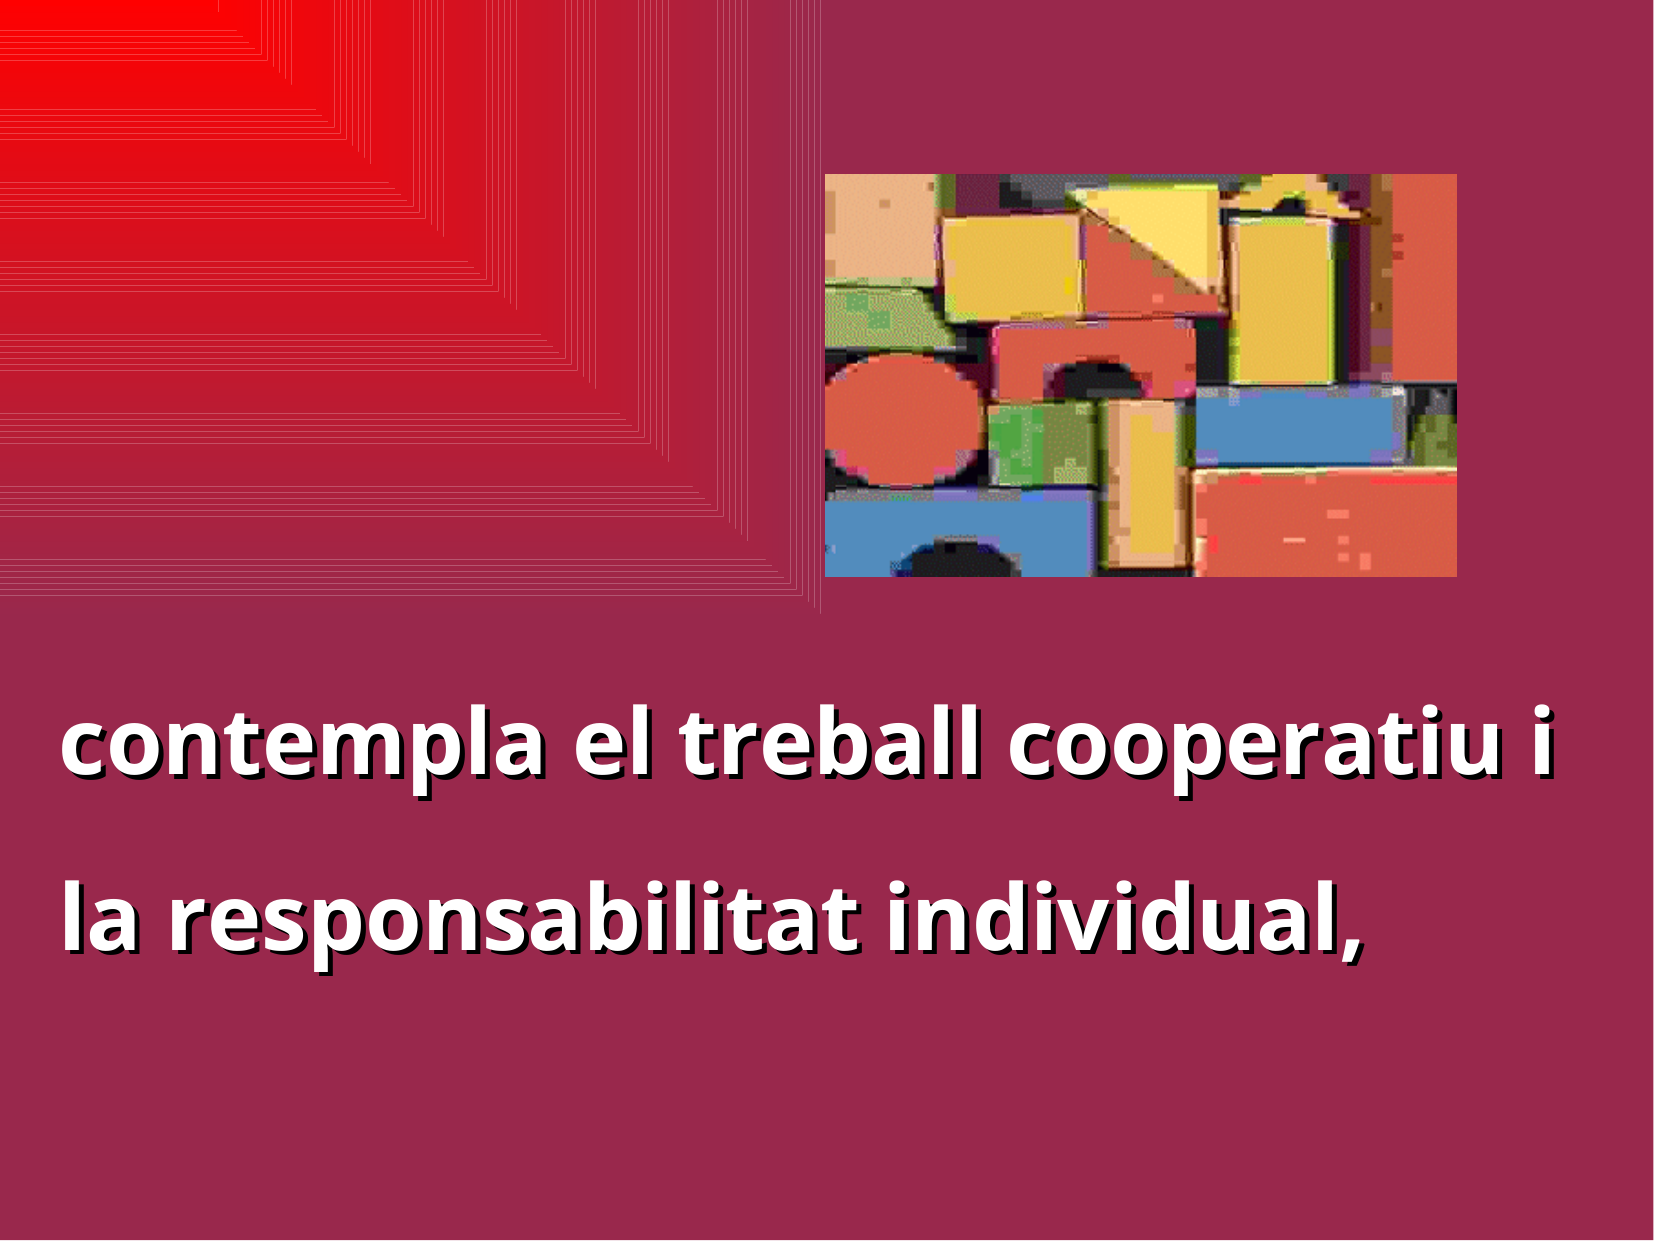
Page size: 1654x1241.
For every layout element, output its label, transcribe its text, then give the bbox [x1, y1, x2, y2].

picture [825, 174, 1457, 577]
text_box contempla el treball cooperatiu i la responsabilitat individual, [59, 674, 1625, 991]
